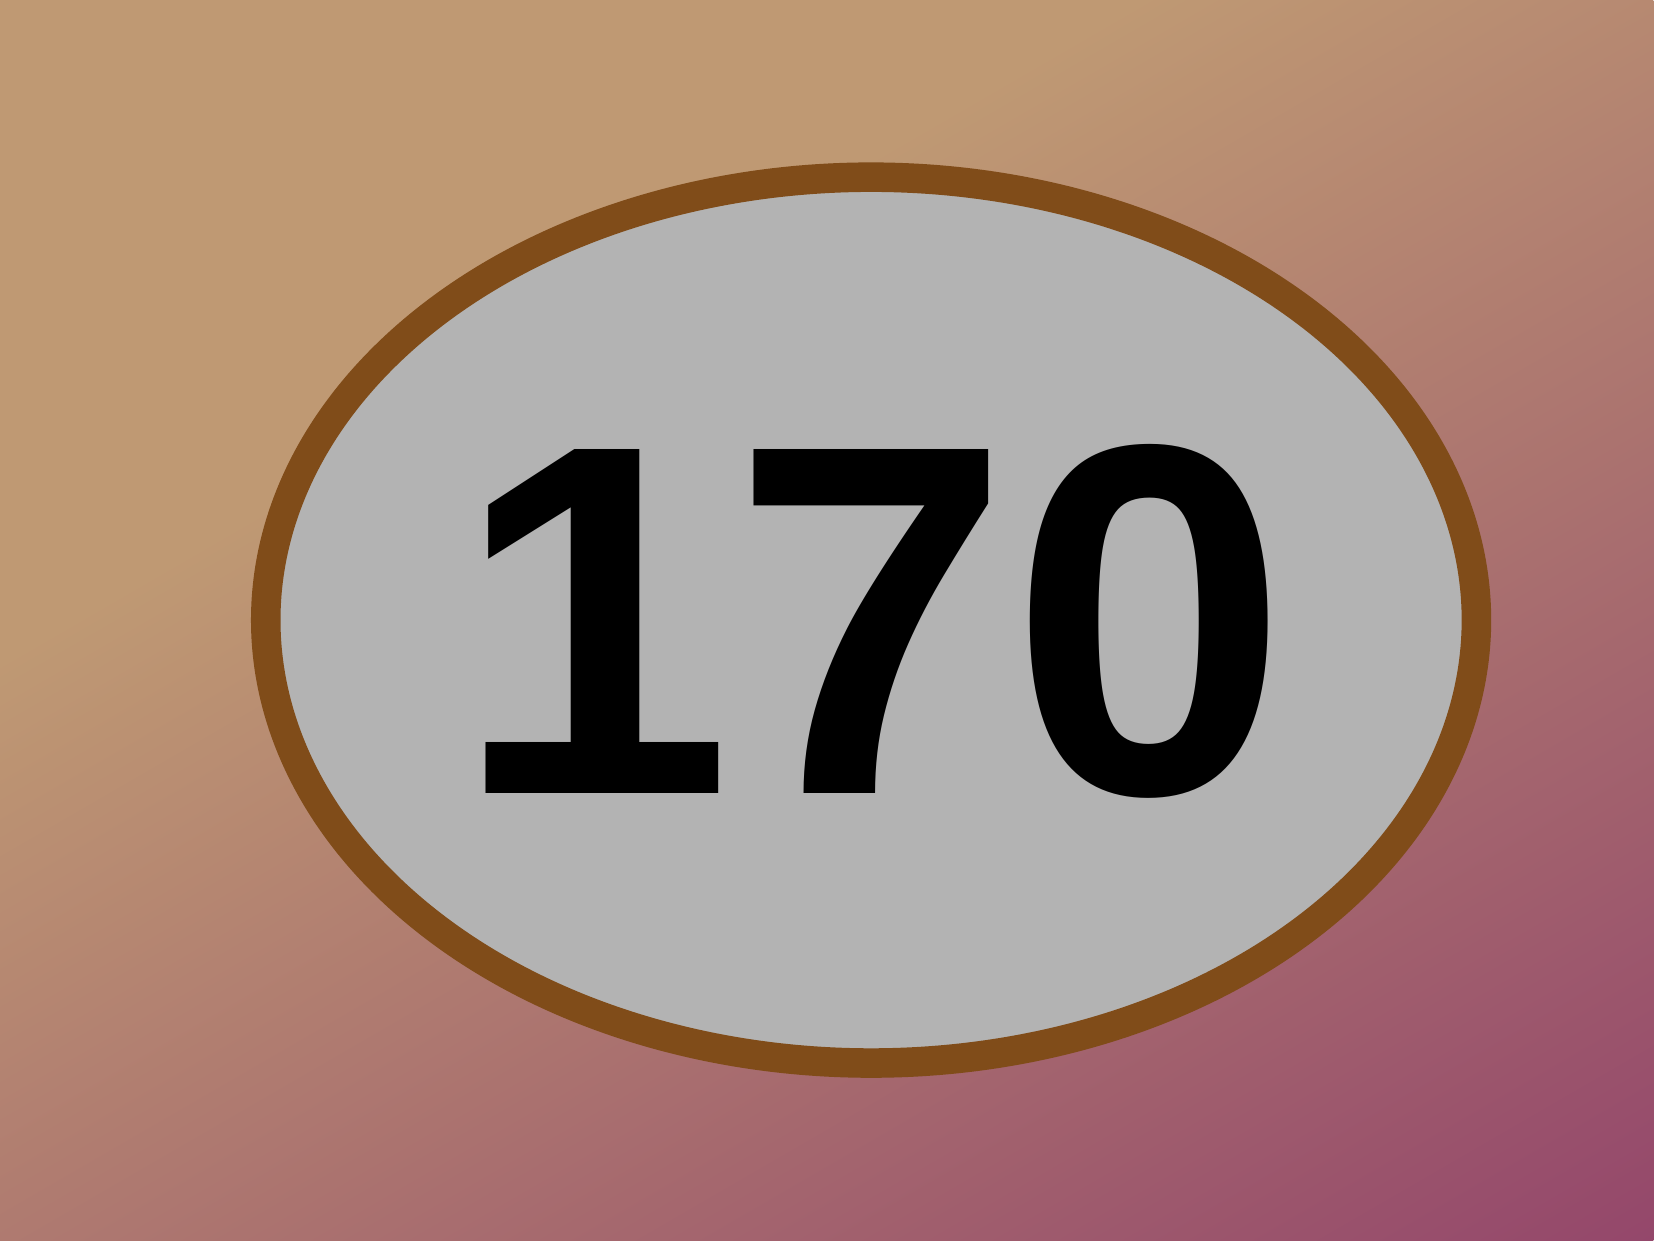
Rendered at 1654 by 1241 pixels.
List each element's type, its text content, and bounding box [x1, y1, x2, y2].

text_box 170 [265, 177, 1477, 1064]
